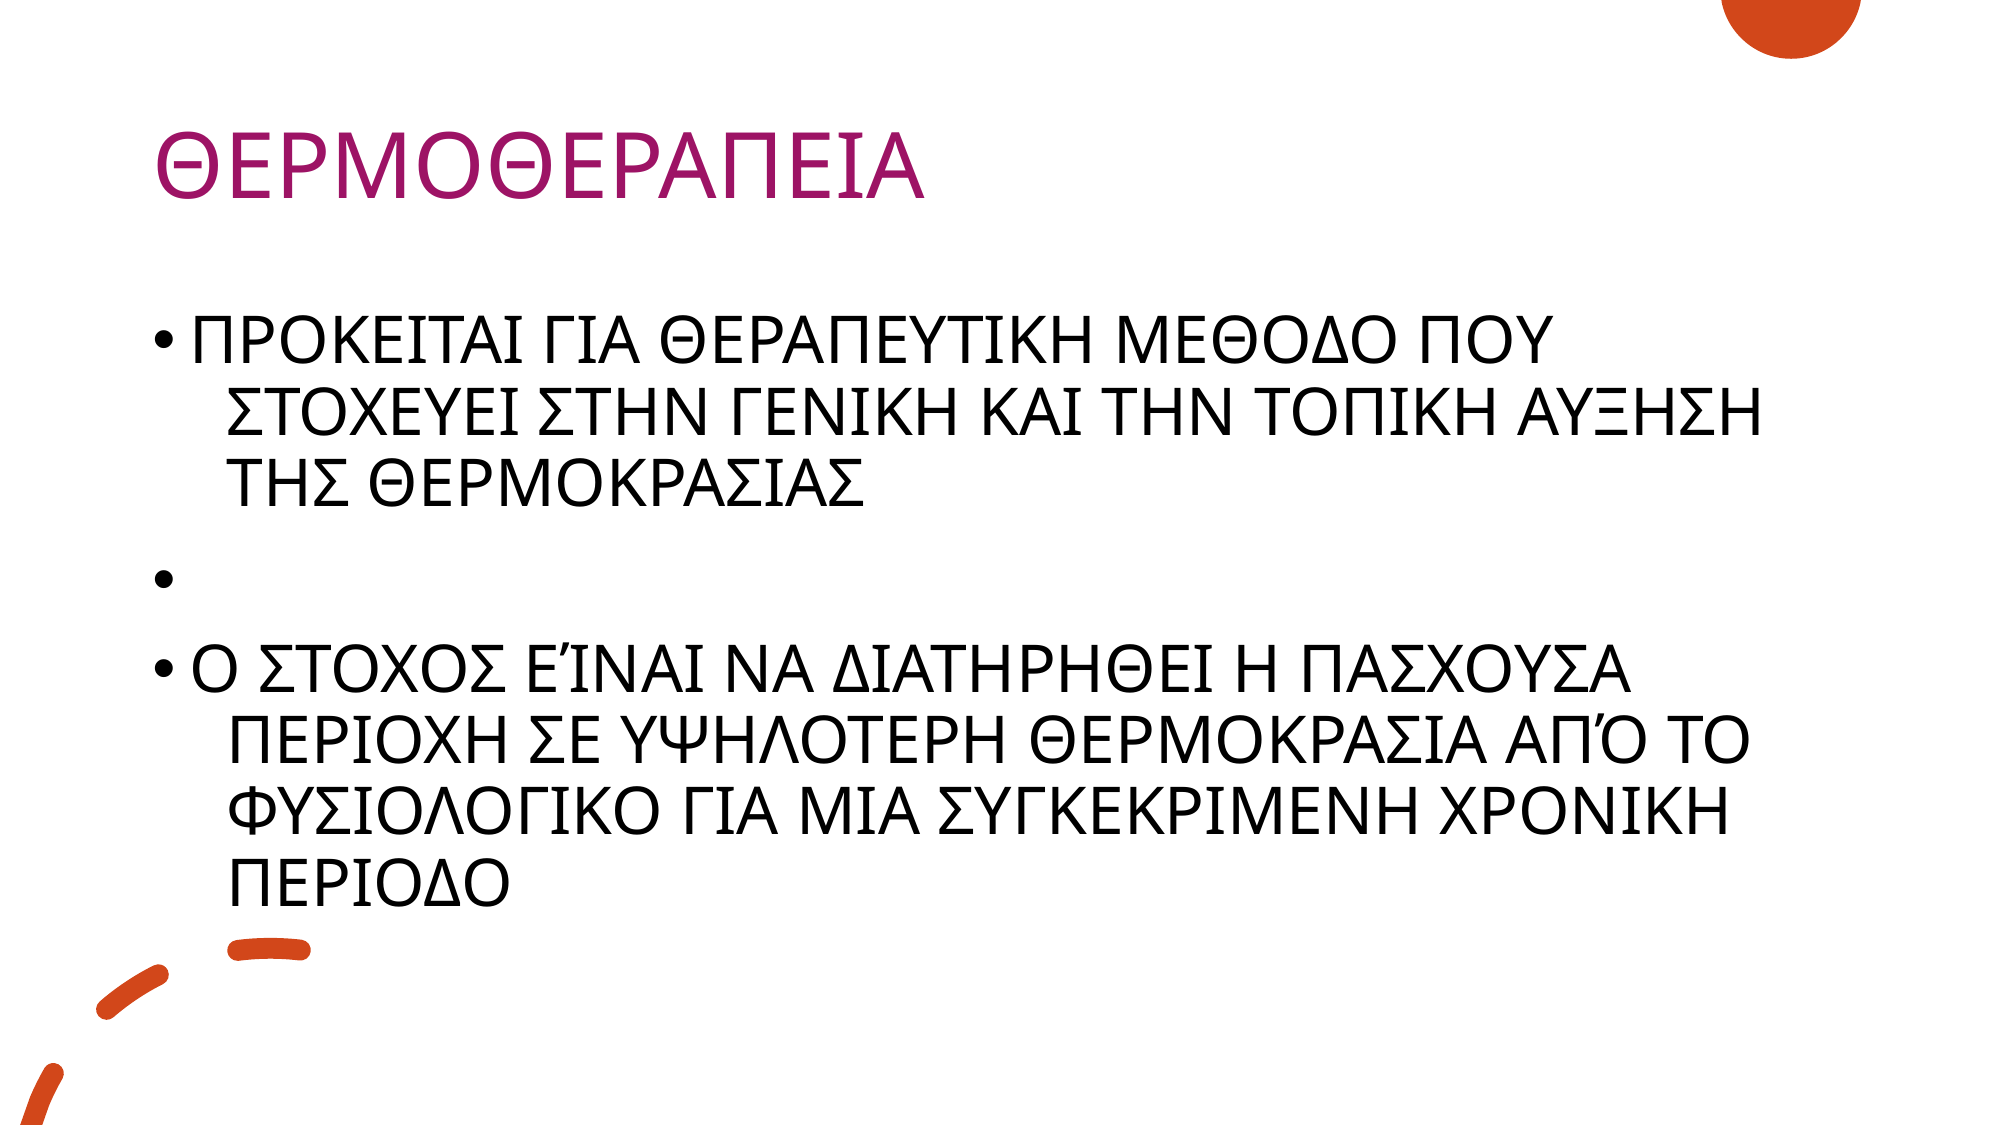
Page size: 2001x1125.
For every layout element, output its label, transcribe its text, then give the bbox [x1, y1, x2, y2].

title ΘΕΡΜΟΘΕΡΑΠΕΙΑ [137, 59, 1053, 278]
list ΠΡΟΚΕΙΤΑΙ ΓΙΑ ΘΕΡΑΠΕΥΤΙΚΗ ΜΕΘΟΔΟ ΠΟΥ ΣΤΟΧΕΥΕΙ ΣΤΗΝ ΓΕΝΙΚΗ ΚΑΙ ΤΗΝ ΤΟΠΙΚΗ ΑΥΞΗΣΗ ΤΗΣ ΘΕΡΜΟΚΡΑΣΙΑΣ Ο ΣΤΟΧΟΣ ΕΊΝΑΙ ΝΑ ΔΙΑΤΗΡΗΘΕΙ Η ΠΑΣΧΟΥΣΑ ΠΕΡΙΟΧΗ ΣΕ ΥΨΗΛΟΤΕΡΗ ΘΕΡΜΟΚΡΑΣΙΑ ΑΠΌ ΤΟ ΦΥΣΙΟΛΟΓΙΚΟ ΓΙΑ ΜΙΑ ΣΥΓΚΕΚΡΙΜΕΝΗ ΧΡΟΝΙΚΗ ΠΕΡΙΟΔΟ [137, 299, 1863, 933]
